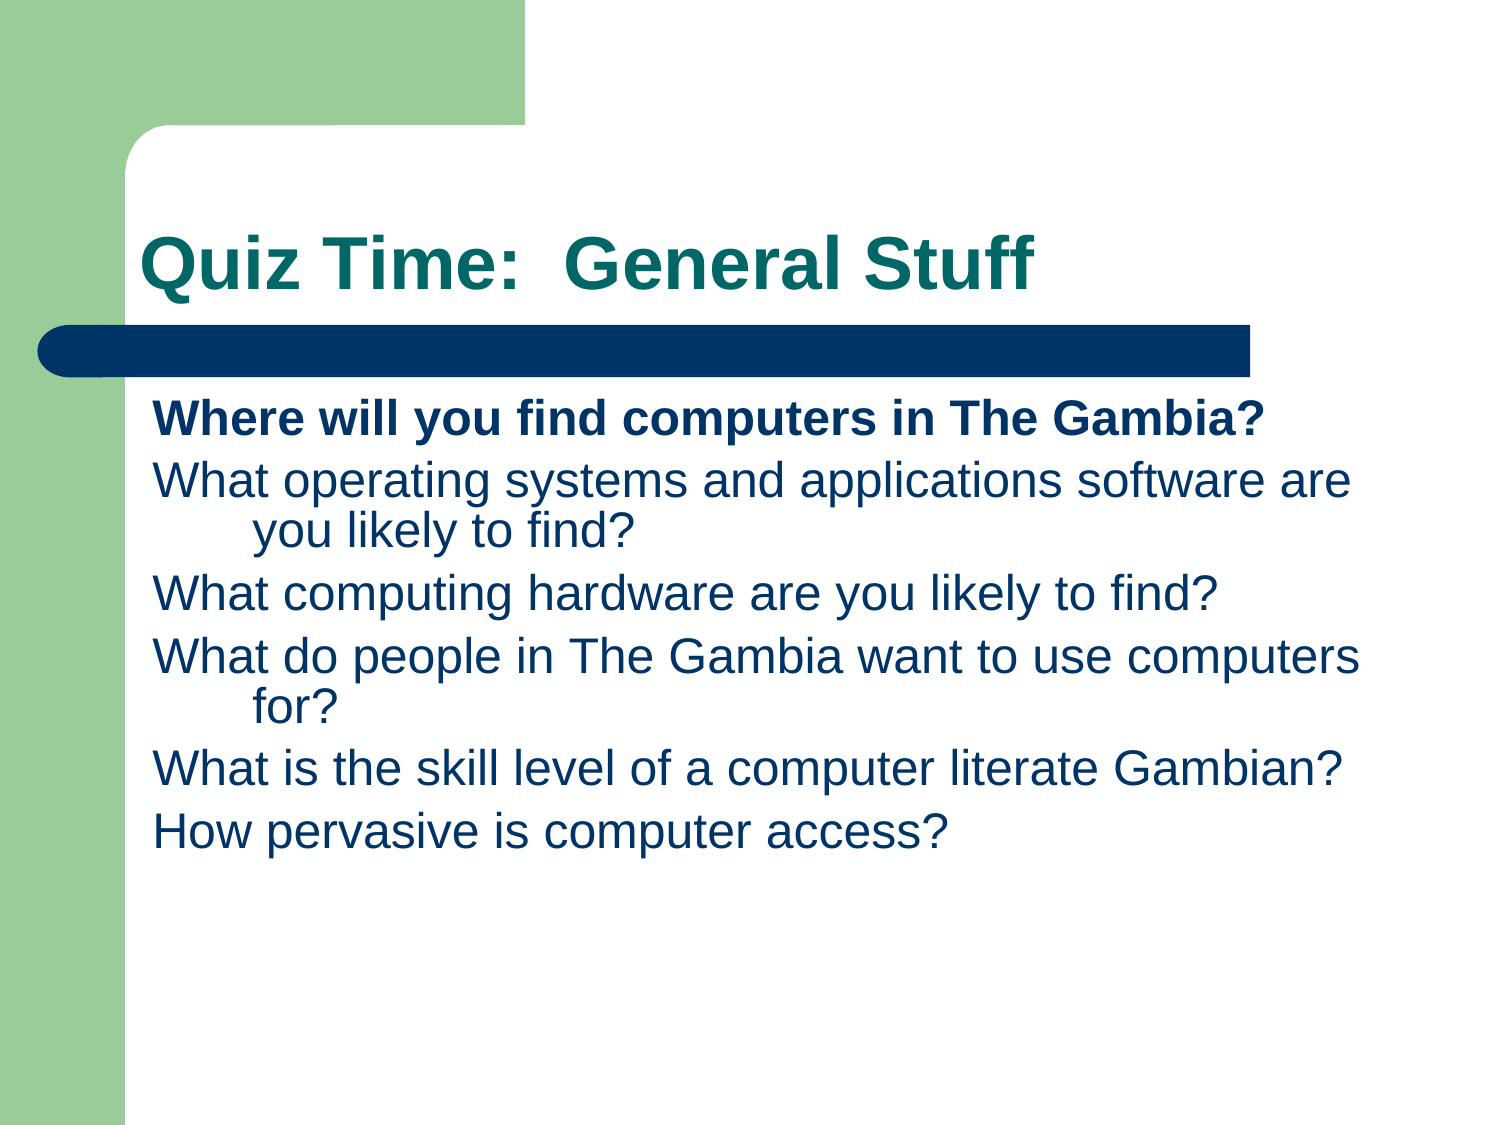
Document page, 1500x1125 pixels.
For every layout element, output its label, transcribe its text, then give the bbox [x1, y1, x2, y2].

list Where will you find computers in The Gambia? What operating systems and applications software are you likely to find? What computing hardware are you likely to find? What do people in The Gambia want to use computers for? What is the skill level of a computer literate Gambian? How pervasive is computer access? [137, 387, 1400, 1084]
title Quiz Time: General Stuff [124, 124, 1425, 313]
